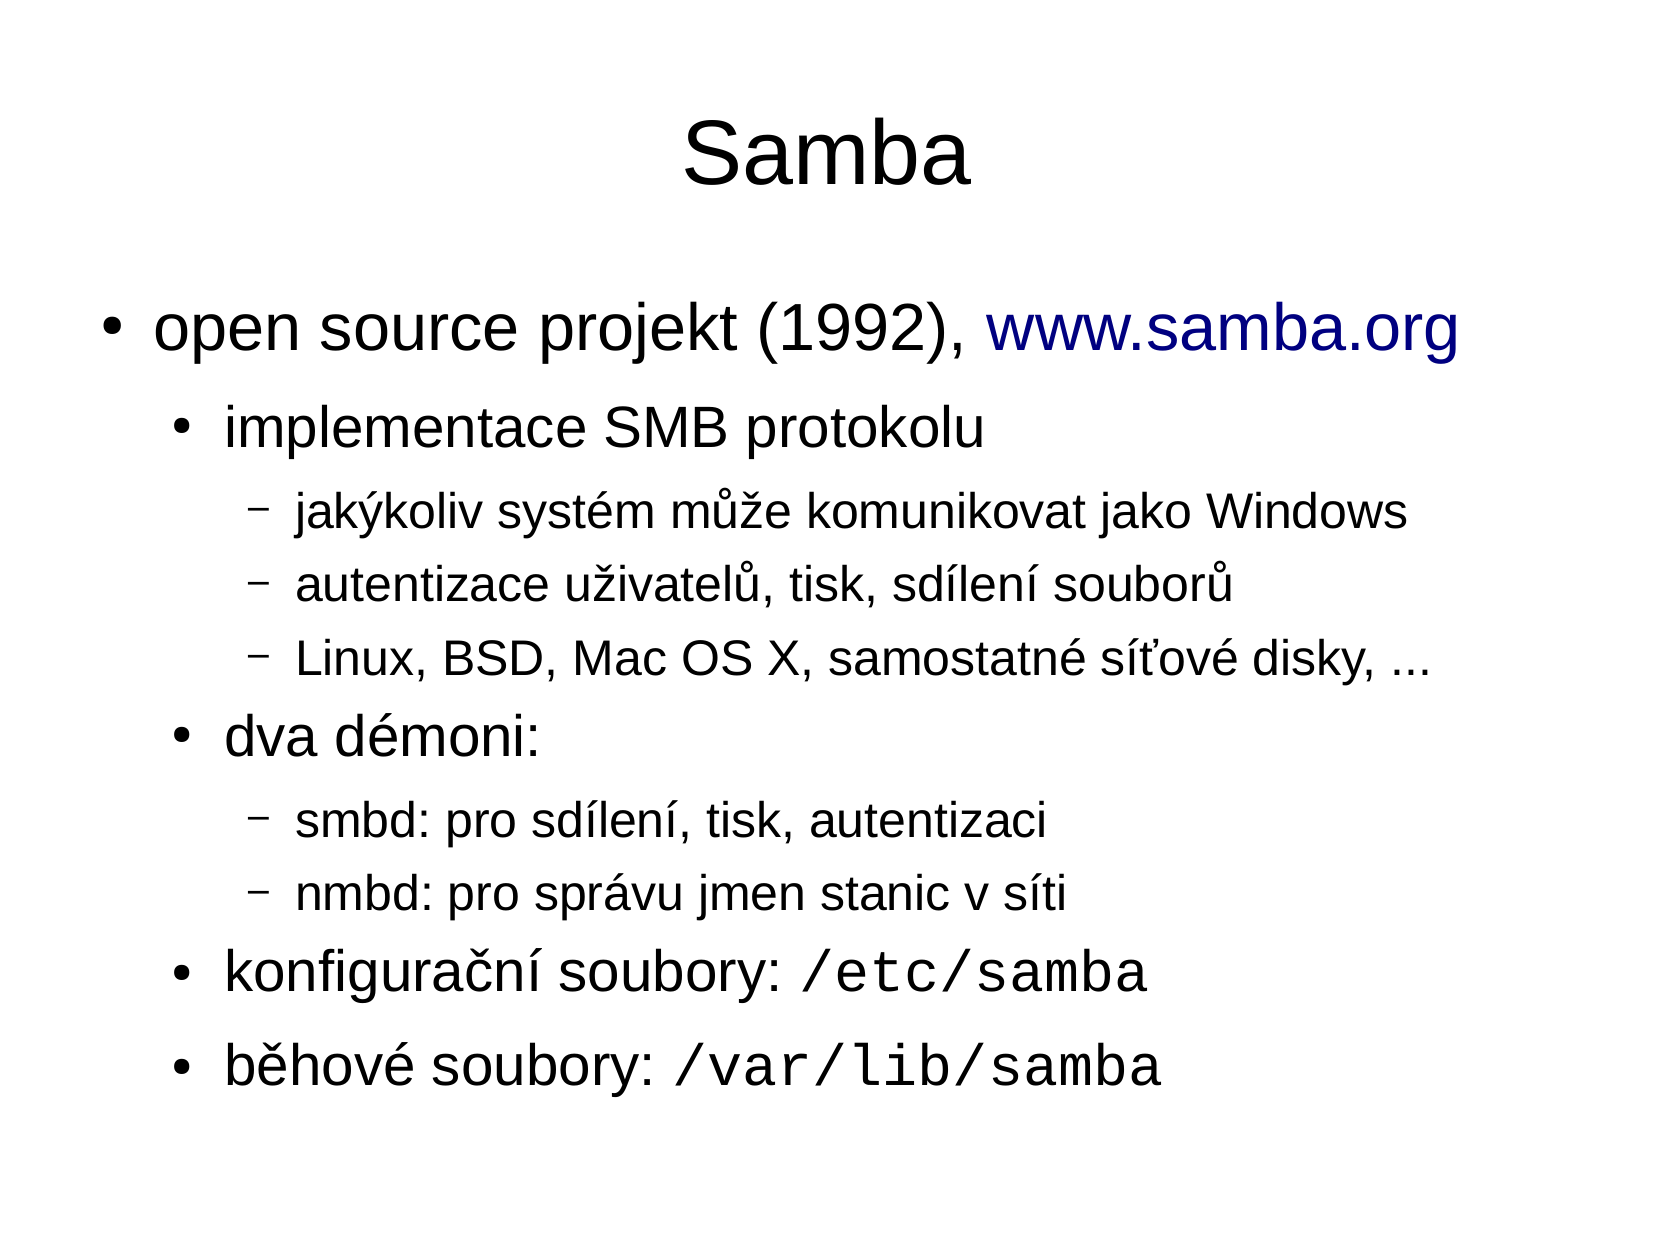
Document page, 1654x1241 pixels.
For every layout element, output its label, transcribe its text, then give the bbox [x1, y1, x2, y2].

title Samba [82, 49, 1571, 257]
list open source projekt (1992), www.samba.org implementace SMB protokolu jakýkoliv systém může komunikovat jako Windows autentizace uživatelů, tisk, sdílení souborů Linux, BSD, Mac OS X, samostatné síťové disky, ... dva démoni: smbd: pro sdílení, tisk, autentizaci nmbd: pro správu jmen stanic v síti konfigurační soubory: /etc/samba běhové soubory: /var/lib/samba [82, 290, 1571, 1109]
